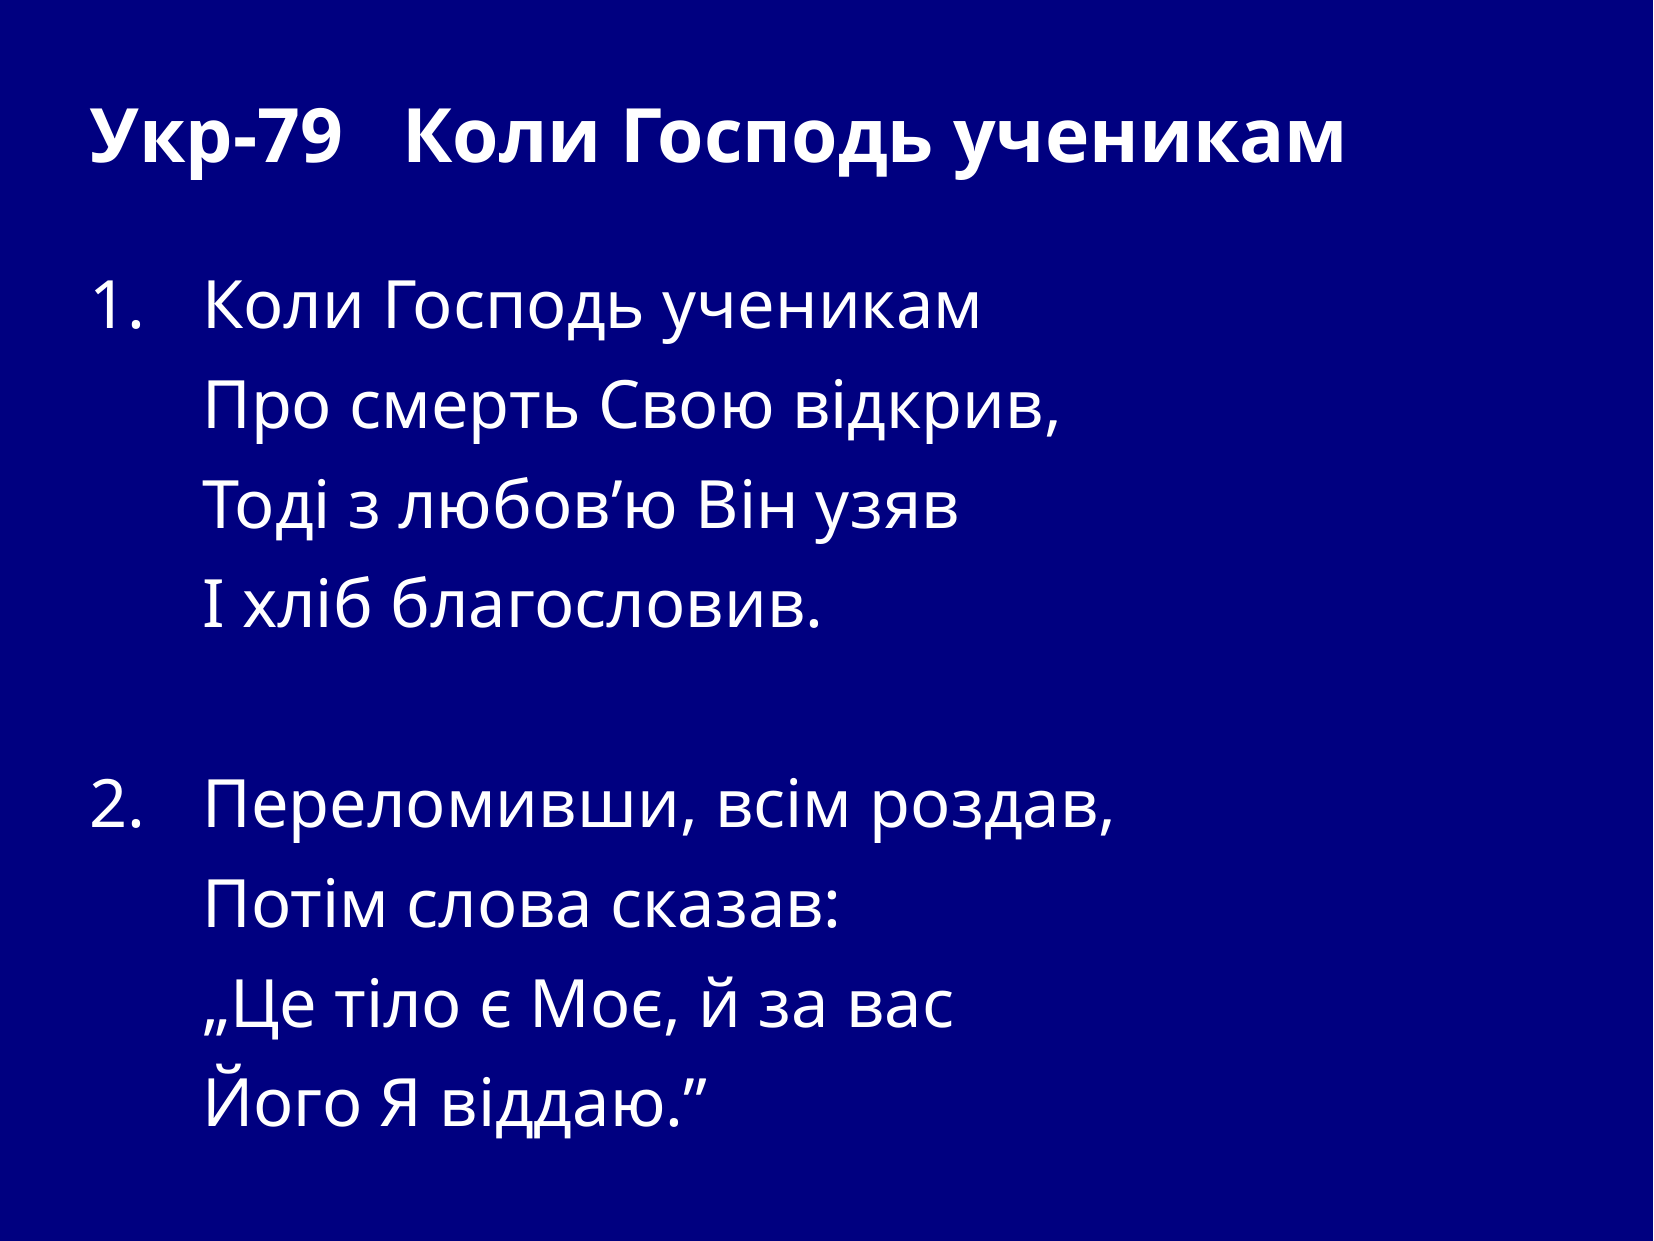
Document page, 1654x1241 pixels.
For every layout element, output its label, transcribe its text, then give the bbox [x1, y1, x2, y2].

text_box Укр-79 Коли Господь ученикам [75, 75, 1576, 188]
text_box 1. Коли Господь ученикам Про смерть Свою відкрив, Тоді з любов’ю Він узяв І хліб благословив. 2. Переломивши, всім роздав, Потім слова сказав: „Це тіло є Моє, й за вас Його Я віддаю.” [75, 188, 1576, 1163]
